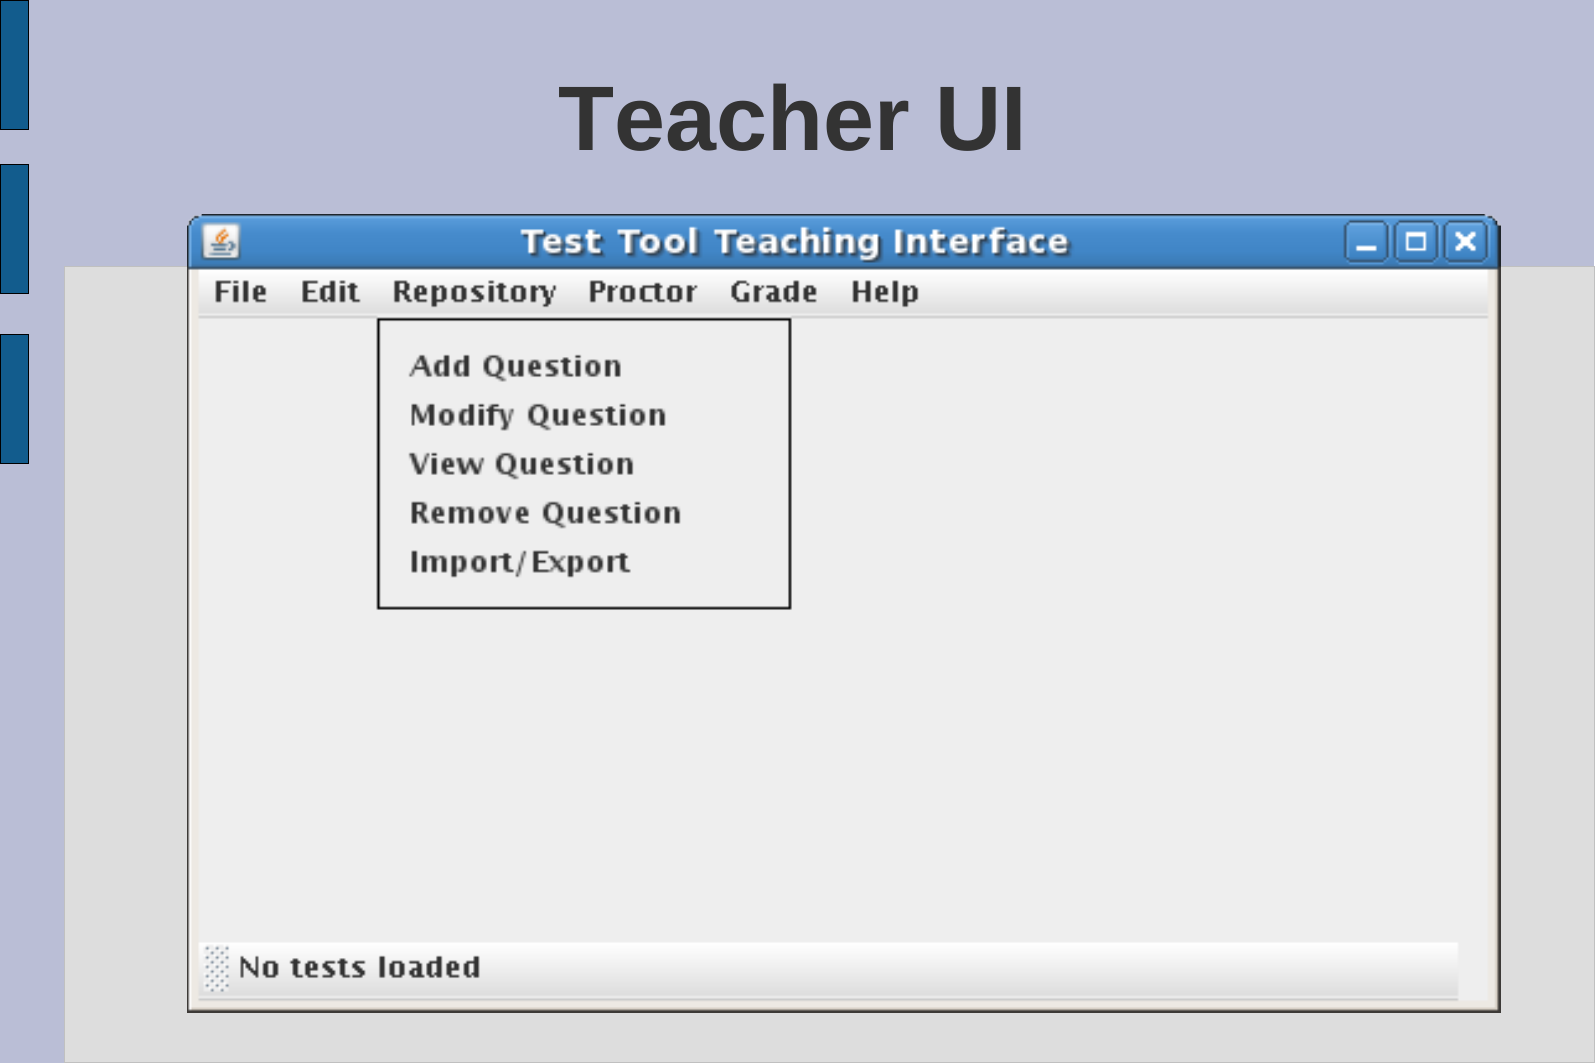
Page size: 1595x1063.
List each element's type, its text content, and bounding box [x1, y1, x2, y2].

title Teacher UI [112, 37, 1475, 201]
picture [187, 214, 1501, 1013]
